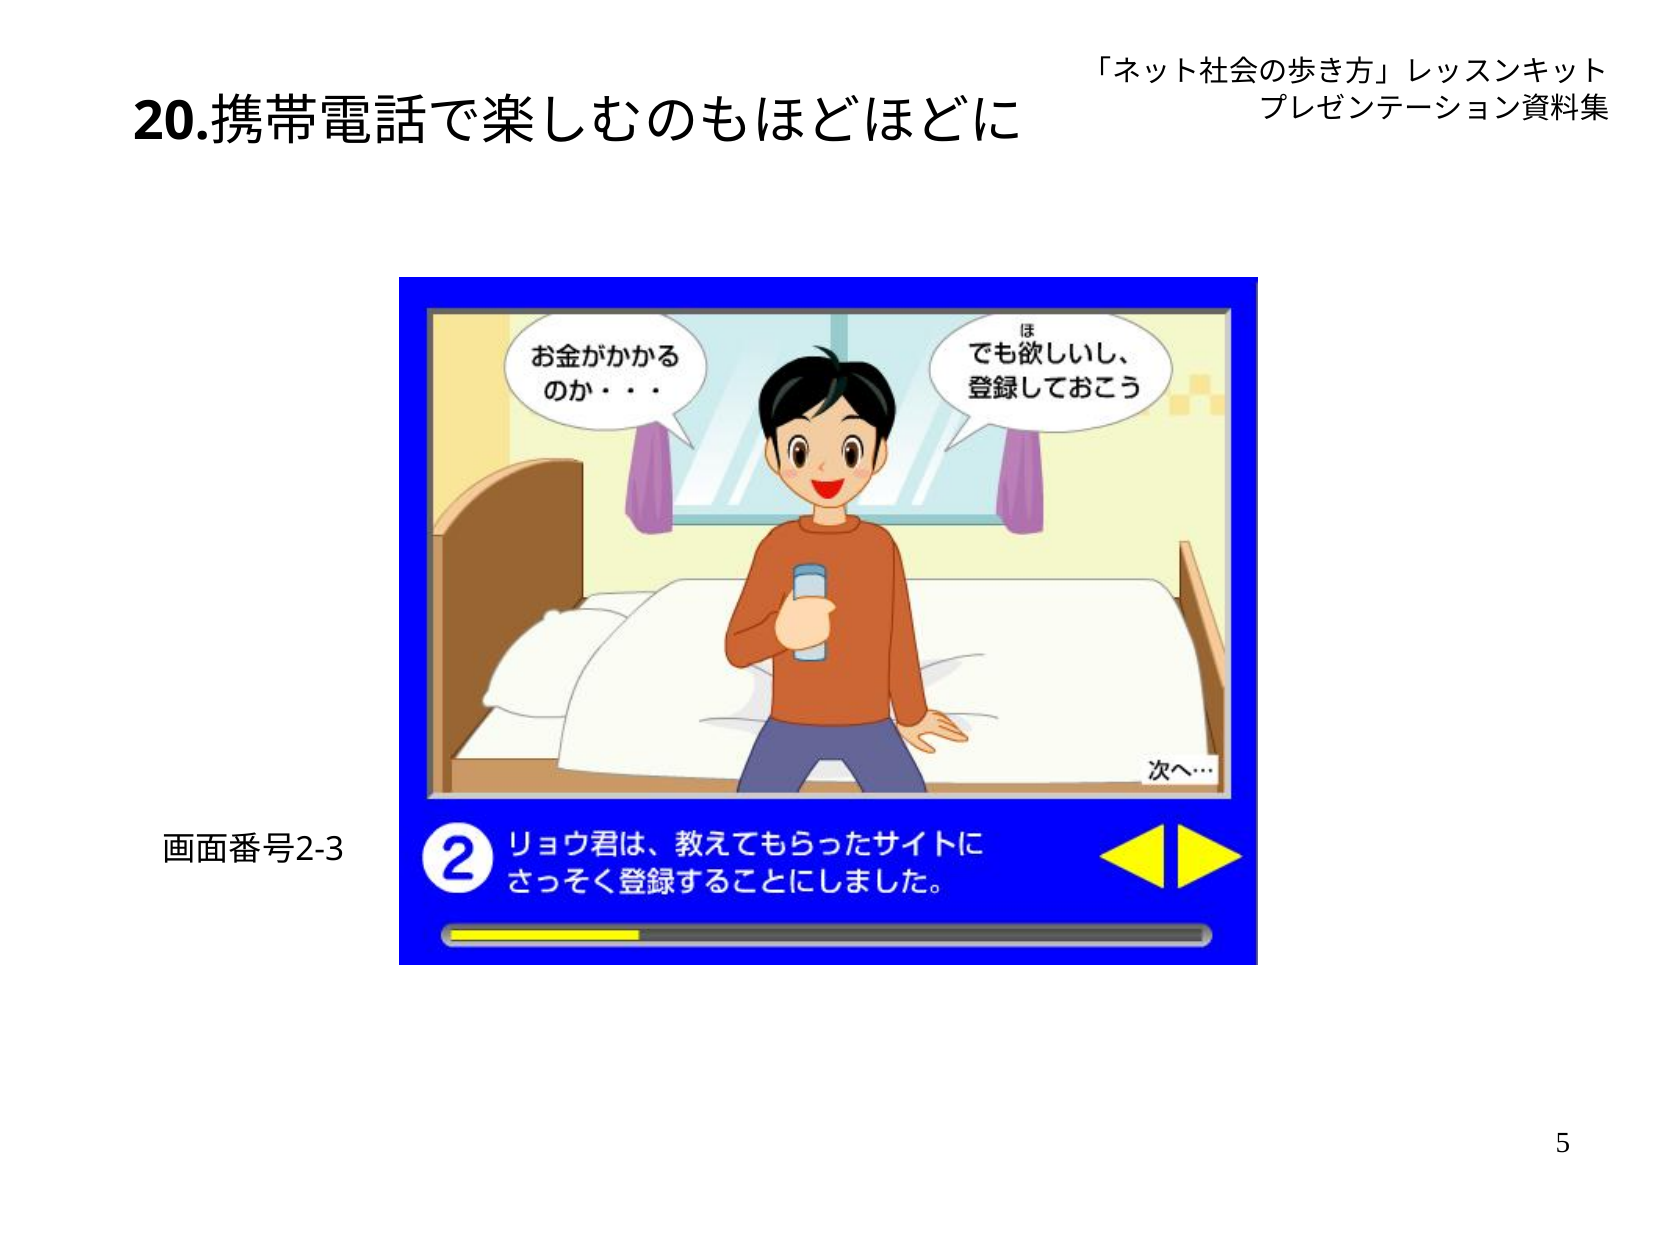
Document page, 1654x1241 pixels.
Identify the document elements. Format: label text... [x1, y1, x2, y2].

text_box 「ネット社会の歩き方」レッスンキット プレゼンテーション資料集 [1062, 44, 1625, 134]
picture [399, 277, 1258, 965]
text_box 画面番号2-3 [147, 826, 384, 875]
text_box 20.携帯電話で楽しむのもほどほどに [118, 88, 1093, 158]
